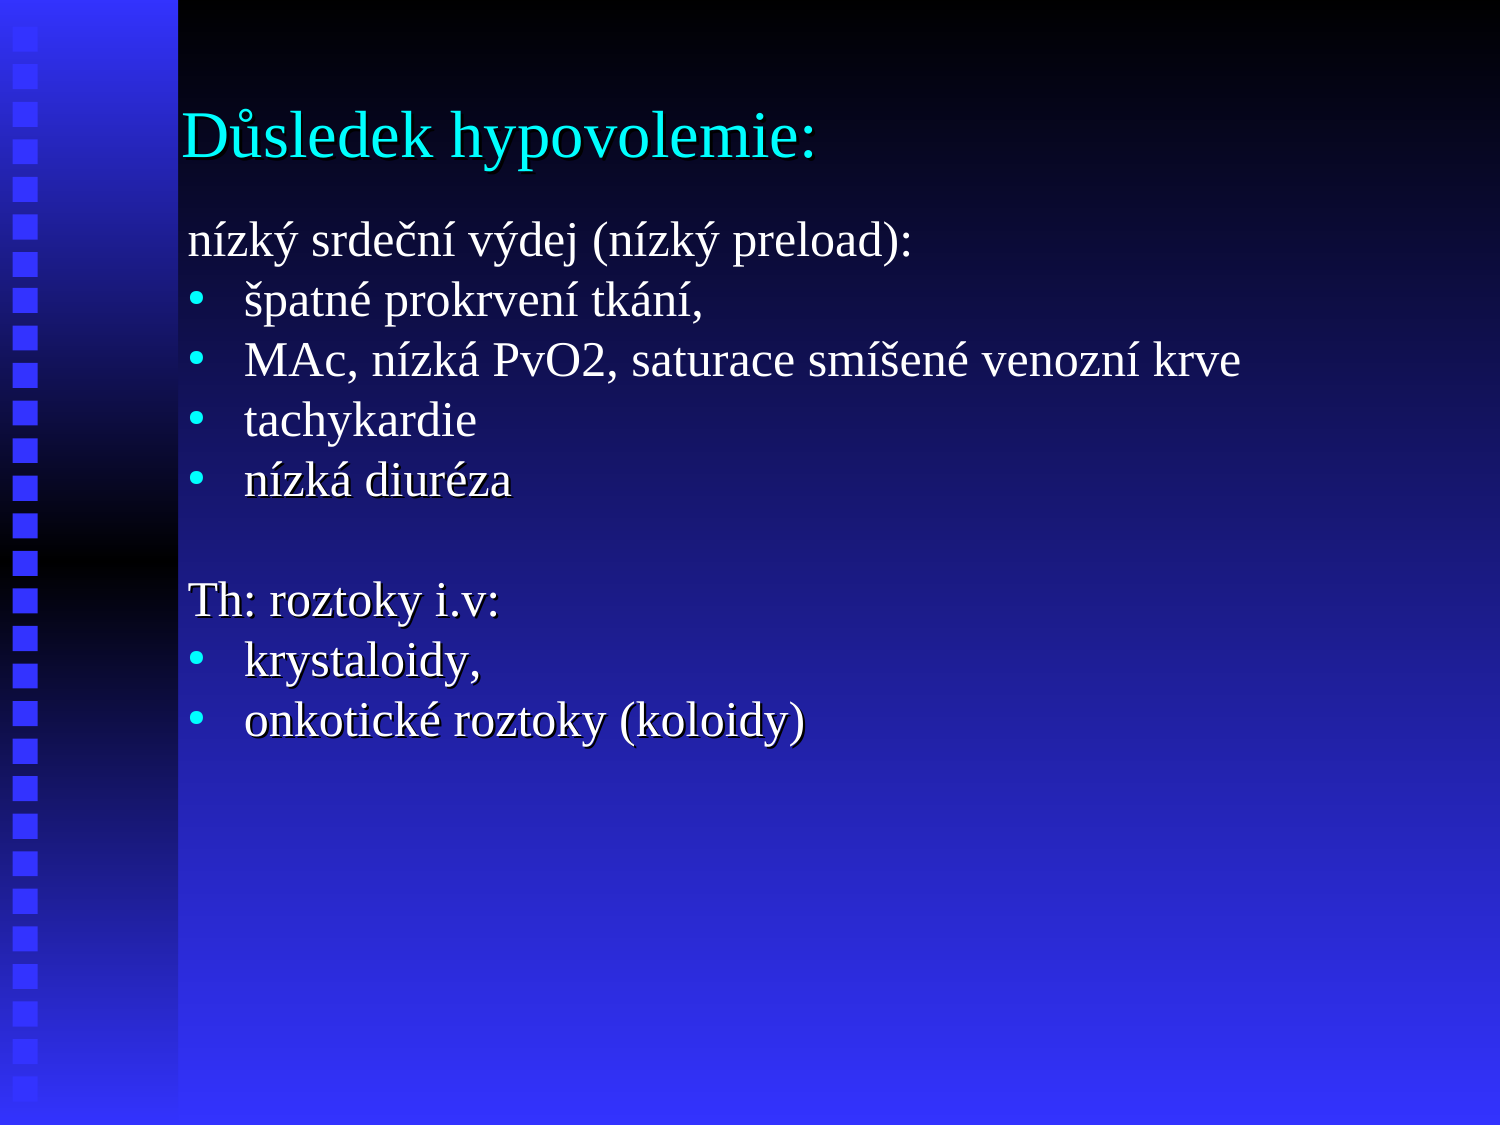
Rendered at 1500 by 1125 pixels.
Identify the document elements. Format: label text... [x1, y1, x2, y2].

title Důsledek hypovolemie: [181, 95, 1457, 170]
list nízký srdeční výdej (nízký preload): špatné prokrvení tkání, MAc, nízká PvO2, saturace smíšené venozní krve tachykardie nízká diuréza Th: roztoky i.v: krystaloidy, onkotické roztoky (koloidy) [187, 208, 1463, 1094]
